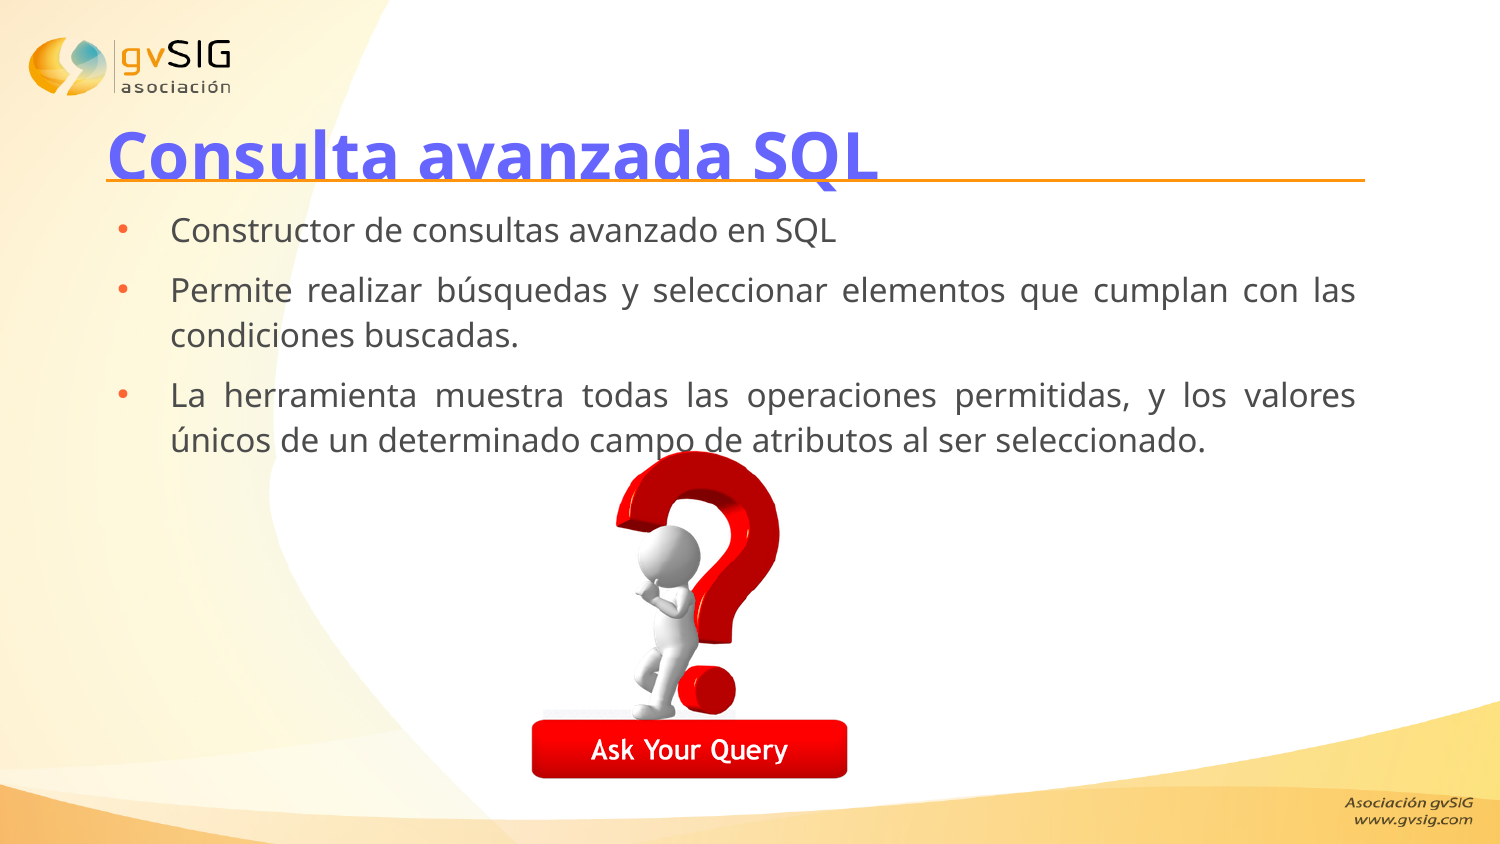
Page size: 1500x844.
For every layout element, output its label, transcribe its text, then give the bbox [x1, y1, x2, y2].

title Consulta avanzada SQL [106, 115, 1457, 193]
picture [0, 0, 1500, 844]
list Constructor de consultas avanzado en SQL Permite realizar búsquedas y seleccionar elementos que cumplan con las condiciones buscadas. La herramienta muestra todas las operaciones permitidas, y los valores únicos de un determinado campo de atributos al ser seleccionado. [99, 129, 1359, 770]
